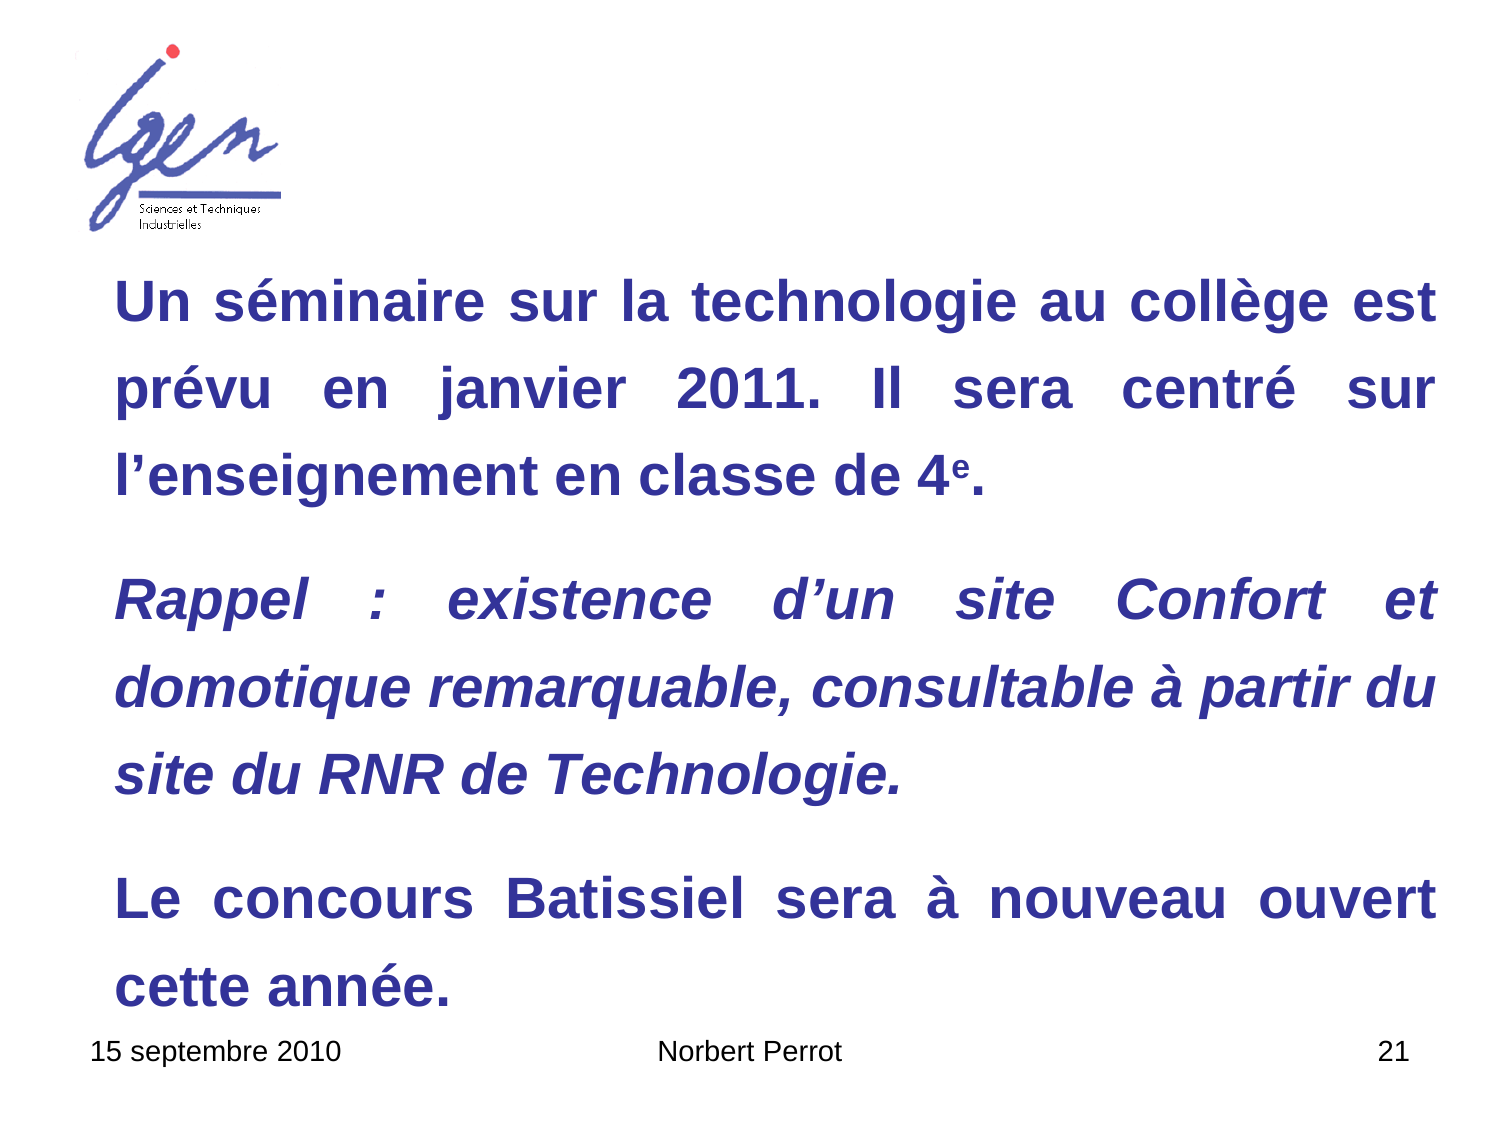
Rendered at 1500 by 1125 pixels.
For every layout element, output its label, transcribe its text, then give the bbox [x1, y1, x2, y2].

picture [75, 42, 281, 235]
text_box Norbert Perrot [512, 1026, 988, 1103]
text_box <numéro> [1074, 1026, 1426, 1103]
text_box Un séminaire sur la technologie au collège est prévu en janvier 2011. Il sera centré sur l’enseignement en classe de 4e. Rappel : existence d’un site Confort et domotique remarquable, consultable à partir du site du RNR de Technologie. Le concours Batissiel sera à nouveau ouvert cette année. [99, 237, 1454, 1026]
text_box 15 septembre 2010 [74, 1024, 426, 1103]
